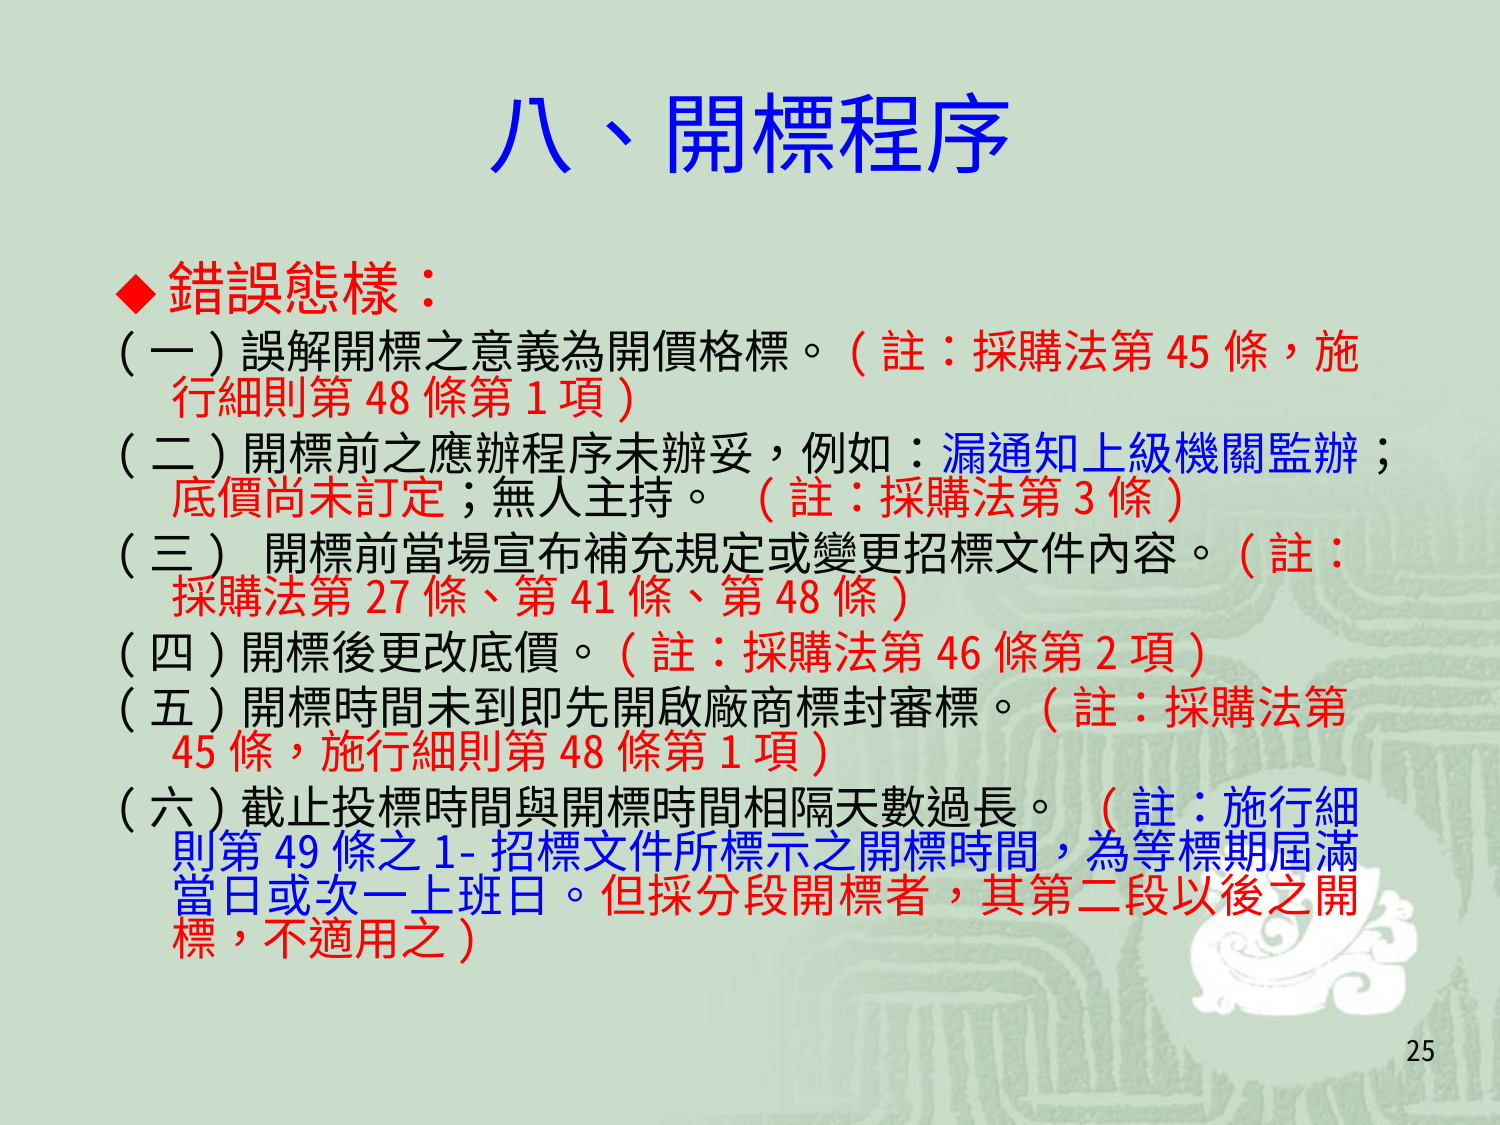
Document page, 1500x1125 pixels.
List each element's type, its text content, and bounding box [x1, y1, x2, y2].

list ◆錯誤態樣： (一)誤解開標之意義為開價格標。(註：採購法第45條，施行細則第48條第1項) (二)開標前之應辦程序未辦妥，例如：漏通知上級機關監辦；底價尚未訂定；無人主持。 (註：採購法第3條) (三) 開標前當場宣布補充規定或變更招標文件內容。(註：採購法第27條、第41條、第48條) (四)開標後更改底價。(註：採購法第46條第2項) (五)開標時間未到即先開啟廠商標封審標。(註：採購法第45條，施行細則第48條第1項) (六)截止投標時間與開標時間相隔天數過長。 (註：施行細則第49條之1-招標文件所標示之開標時間，為等標期屆滿當日或次一上班日。但採分段開標者，其第二段以後之開標，不適用之) [100, 255, 1376, 1014]
text_box <編號> [1074, 1024, 1451, 1103]
title 八、開標程序 [49, 37, 1451, 225]
picture [0, 0, 1500, 1125]
